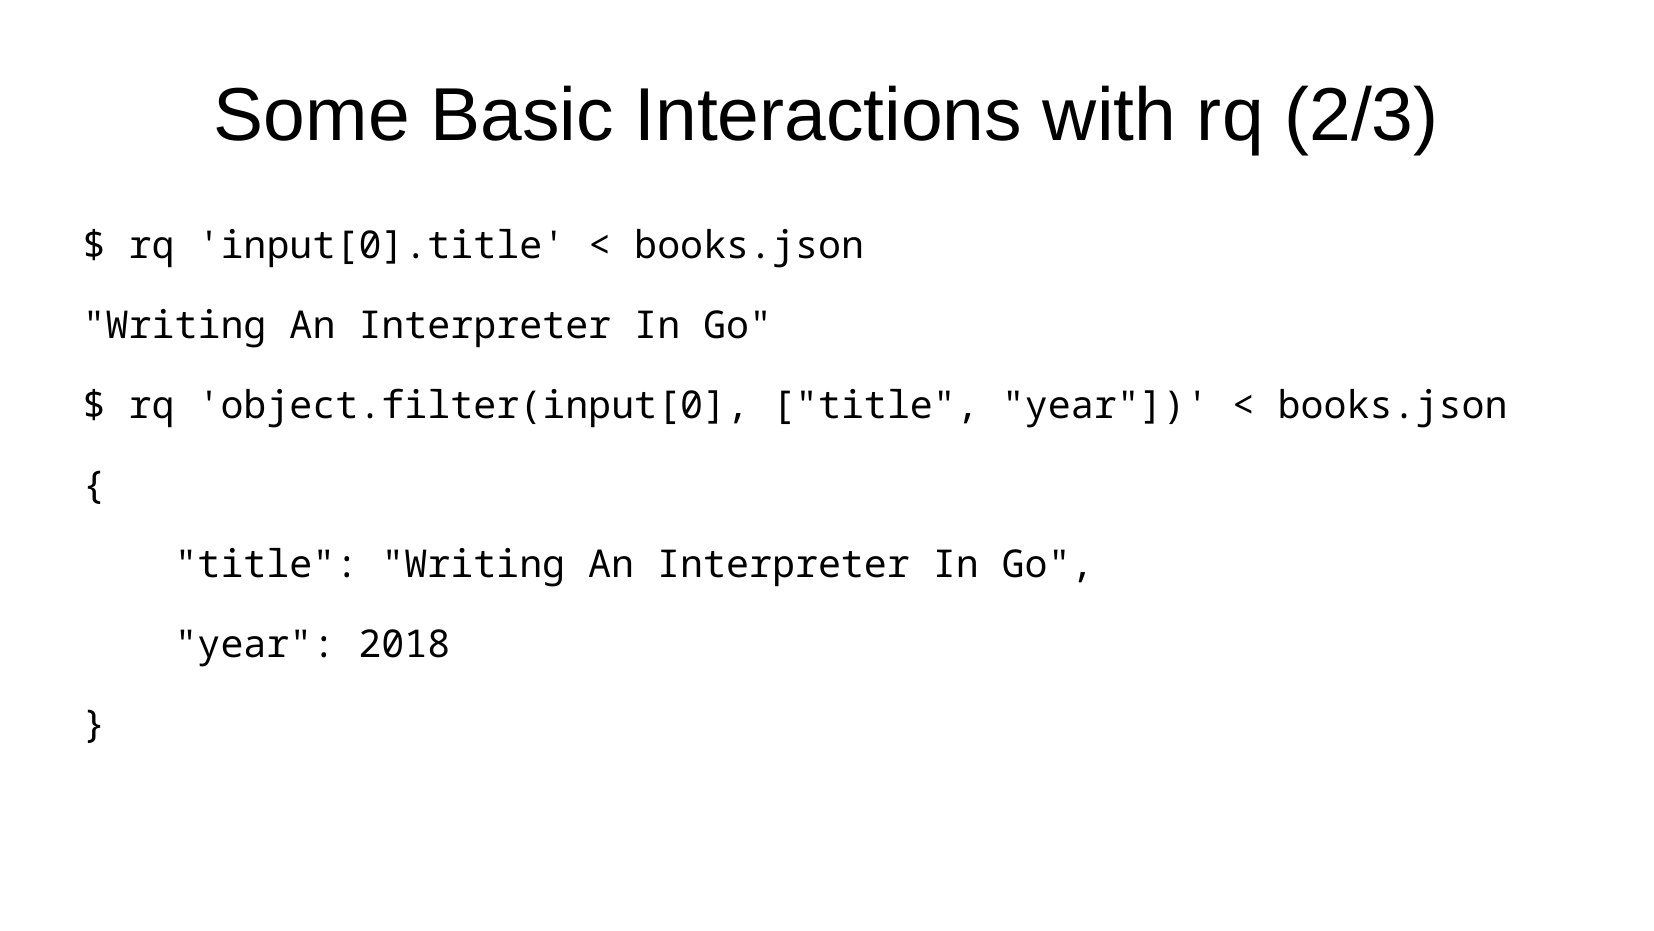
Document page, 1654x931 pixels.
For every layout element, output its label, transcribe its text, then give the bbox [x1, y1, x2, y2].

list $ rq 'input[0].title' < books.json "Writing An Interpreter In Go" $ rq 'object.filter(input[0], ["title", "year"])' < books.json { "title": "Writing An Interpreter In Go", "year": 2018 } [82, 217, 1571, 758]
title Some Basic Interactions with rq (2/3) [82, 37, 1571, 193]
